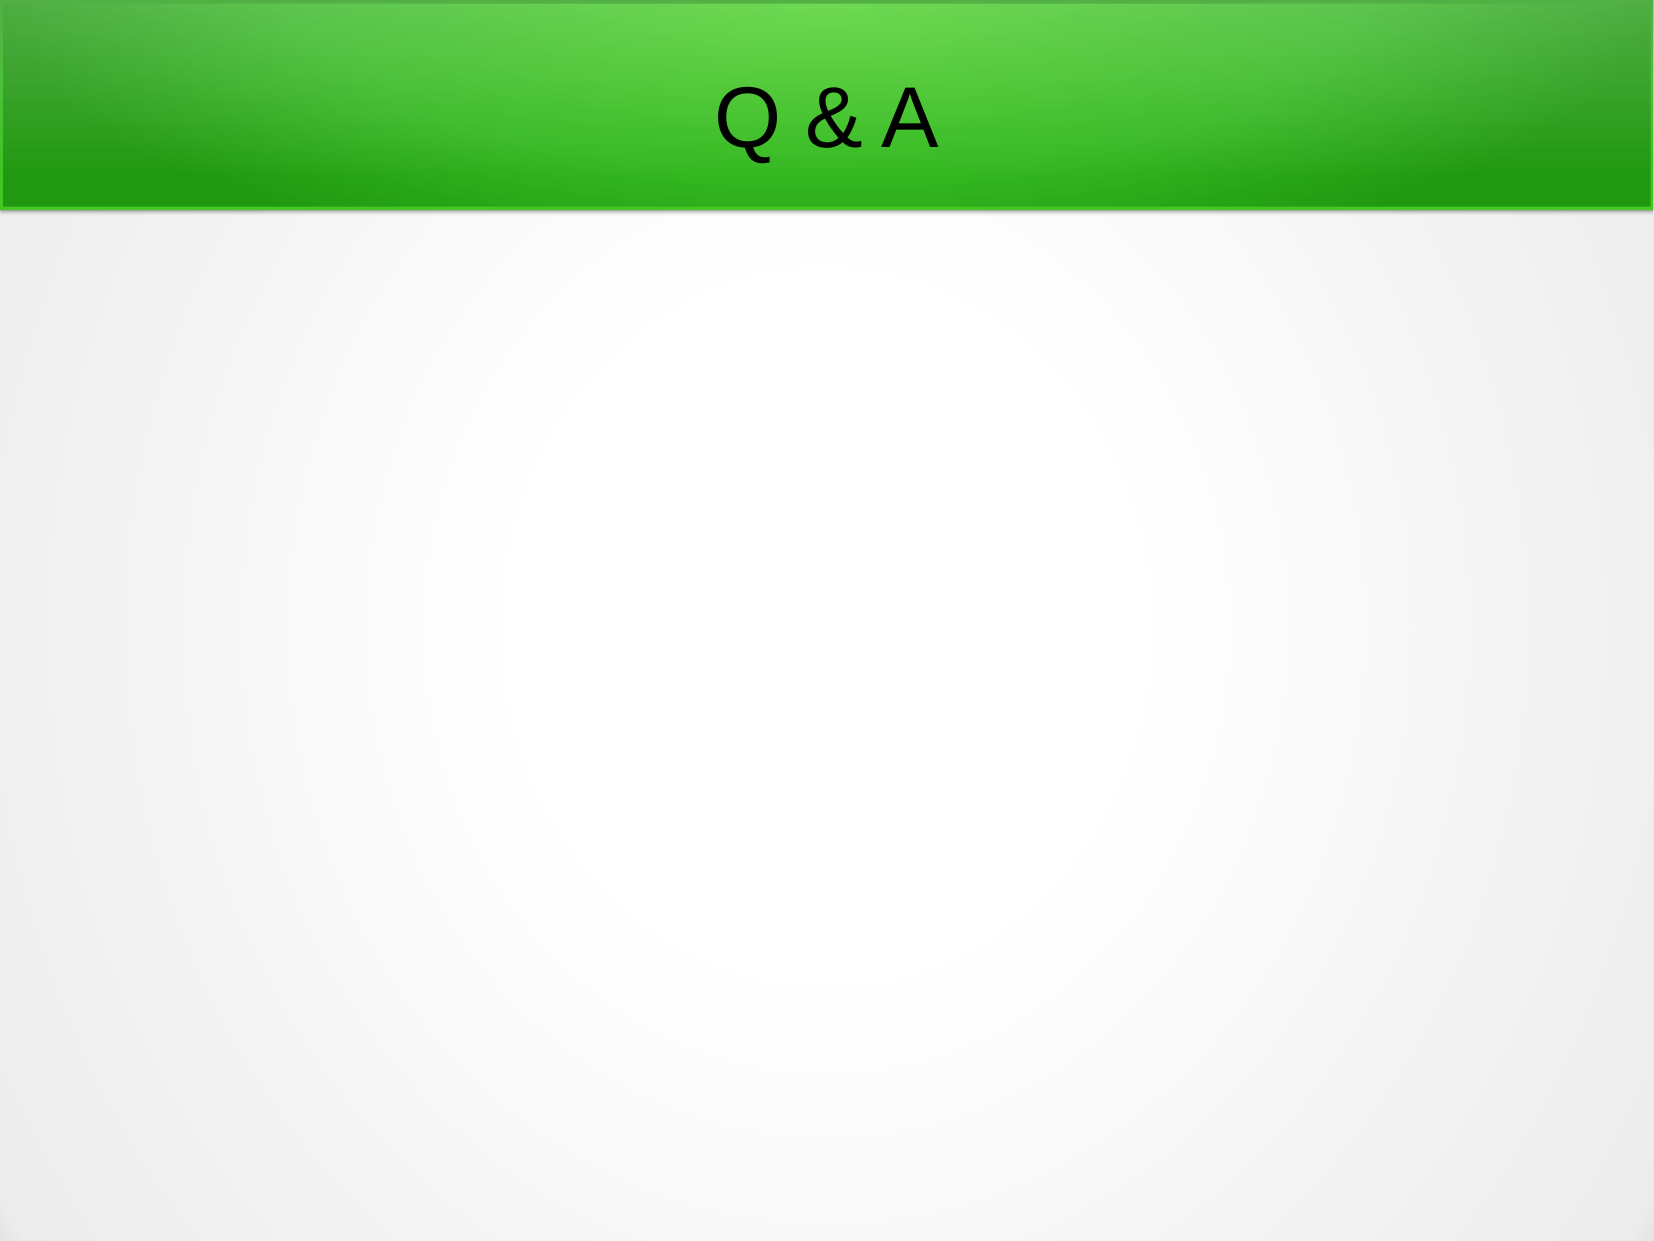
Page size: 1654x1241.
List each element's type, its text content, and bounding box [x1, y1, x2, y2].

title Q & A [82, 47, 1571, 189]
